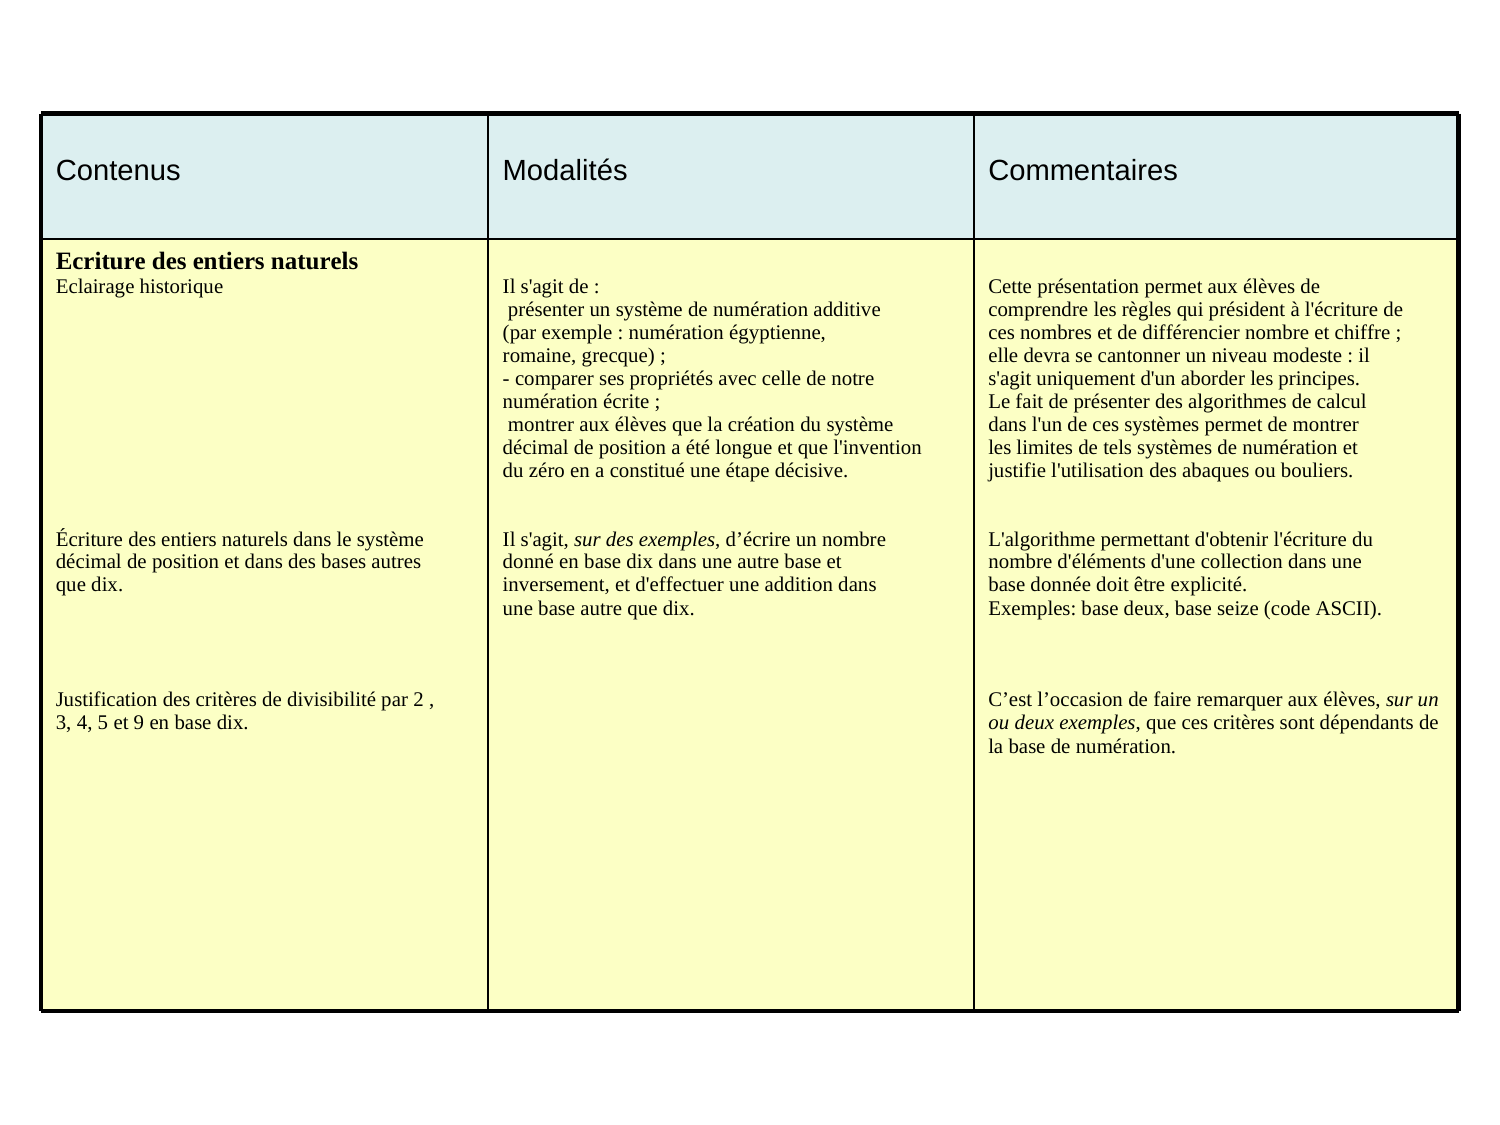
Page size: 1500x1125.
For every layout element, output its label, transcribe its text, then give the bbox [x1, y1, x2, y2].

text_box Modalités [489, 116, 973, 238]
text_box Contenus [43, 116, 487, 238]
text_box Ecriture des entiers naturels Eclairage historique Écriture des entiers naturels dans le système décimal de position et dans des bases autres que dix. Justification des critères de divisibilité par 2 , 3, 4, 5 et 9 en base dix. [43, 240, 487, 1009]
text_box Commentaires [975, 116, 1456, 238]
text_box Cette présentation permet aux élèves de comprendre les règles qui président à l'écriture de ces nombres et de différencier nombre et chiffre ; elle devra se cantonner un niveau modeste : il s'agit uniquement d'un aborder les principes. Le fait de présenter des algorithmes de calcul dans l'un de ces systèmes permet de montrer les limites de tels systèmes de numération et justifie l'utilisation des abaques ou bouliers. L'algorithme permettant d'obtenir l'écriture du nombre d'éléments d'une collection dans une base donnée doit être explicité. Exemples: base deux, base seize (code ASCII). C’est l’occasion de faire remarquer aux élèves, sur un ou deux exemples, que ces critères sont dépendants de la base de numération. [975, 240, 1456, 1009]
text_box Il s'agit de : présenter un système de numération additive (par exemple : numération égyptienne, romaine, grecque) ; - comparer ses propriétés avec celle de notre numération écrite ; montrer aux élèves que la création du système décimal de position a été longue et que l'invention du zéro en a constitué une étape décisive. Il s'agit, sur des exemples, d’écrire un nombre donné en base dix dans une autre base et inversement, et d'effectuer une addition dans une base autre que dix. [489, 240, 973, 1009]
